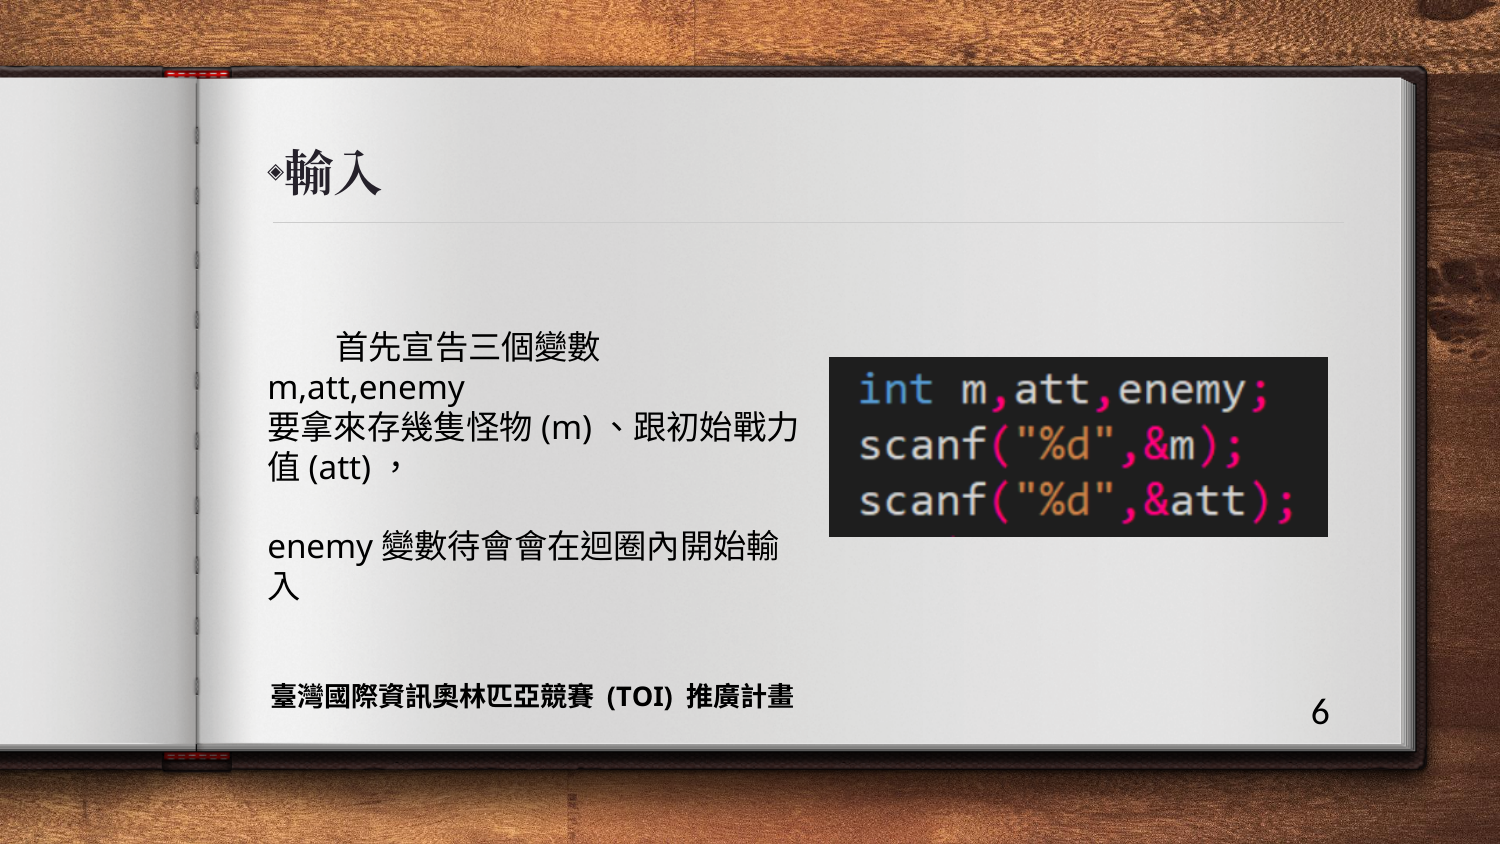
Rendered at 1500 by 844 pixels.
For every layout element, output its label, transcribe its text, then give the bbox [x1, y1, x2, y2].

text_box 首先宣告三個變數m,att,enemy 要拿來存幾隻怪物(m)、跟初始戰力值(att)， enemy變數待會會在迴圈內開始輸入 [252, 318, 817, 577]
list 輸入 [252, 126, 1194, 216]
text_box [1295, 672, 1386, 737]
picture [829, 357, 1328, 537]
